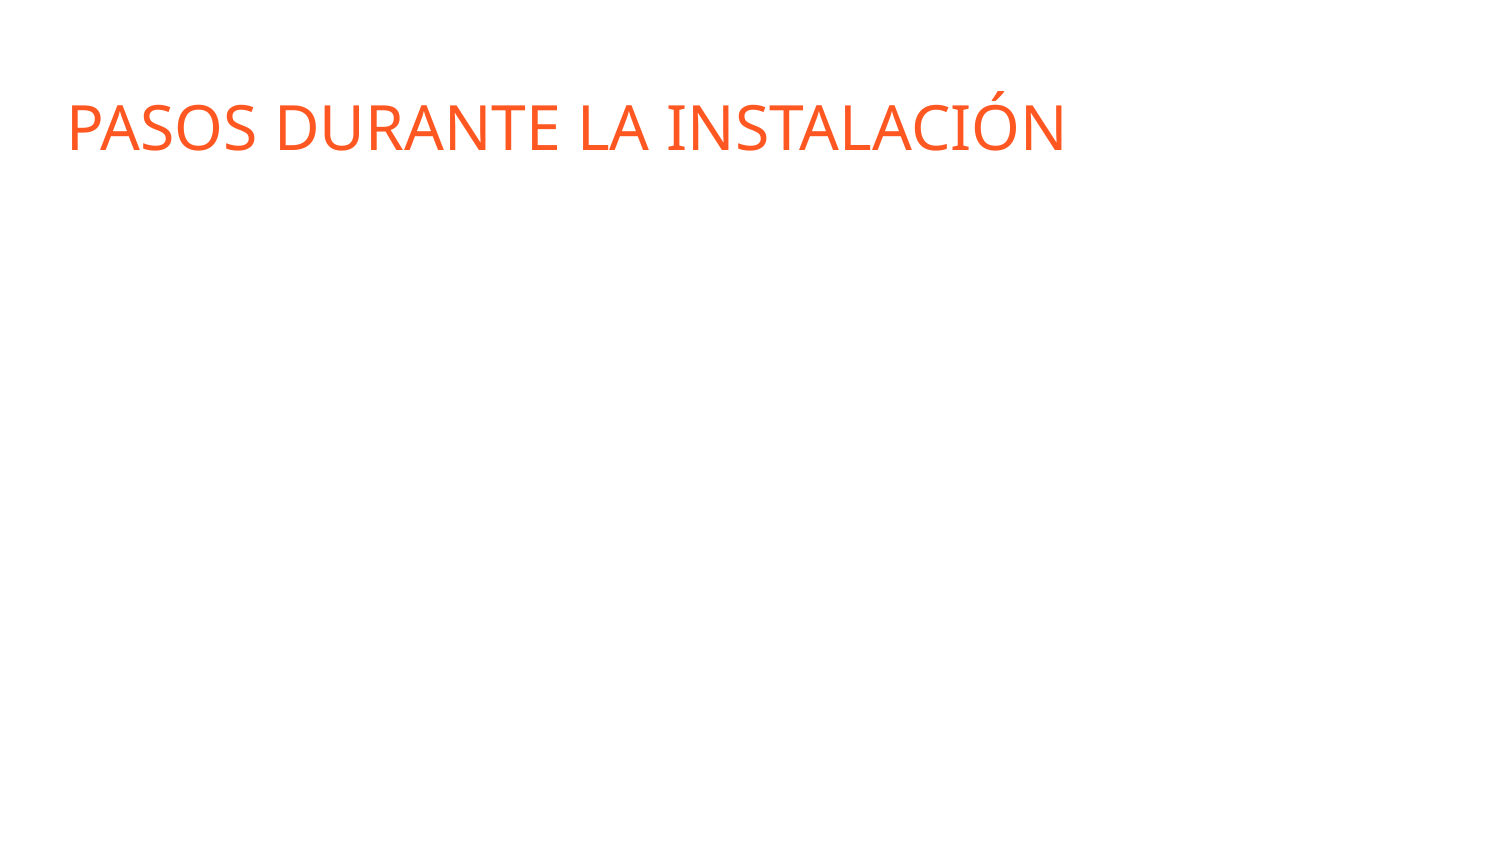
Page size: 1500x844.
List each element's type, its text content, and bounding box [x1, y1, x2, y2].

title PASOS DURANTE LA INSTALACIÓN [51, 72, 1449, 167]
